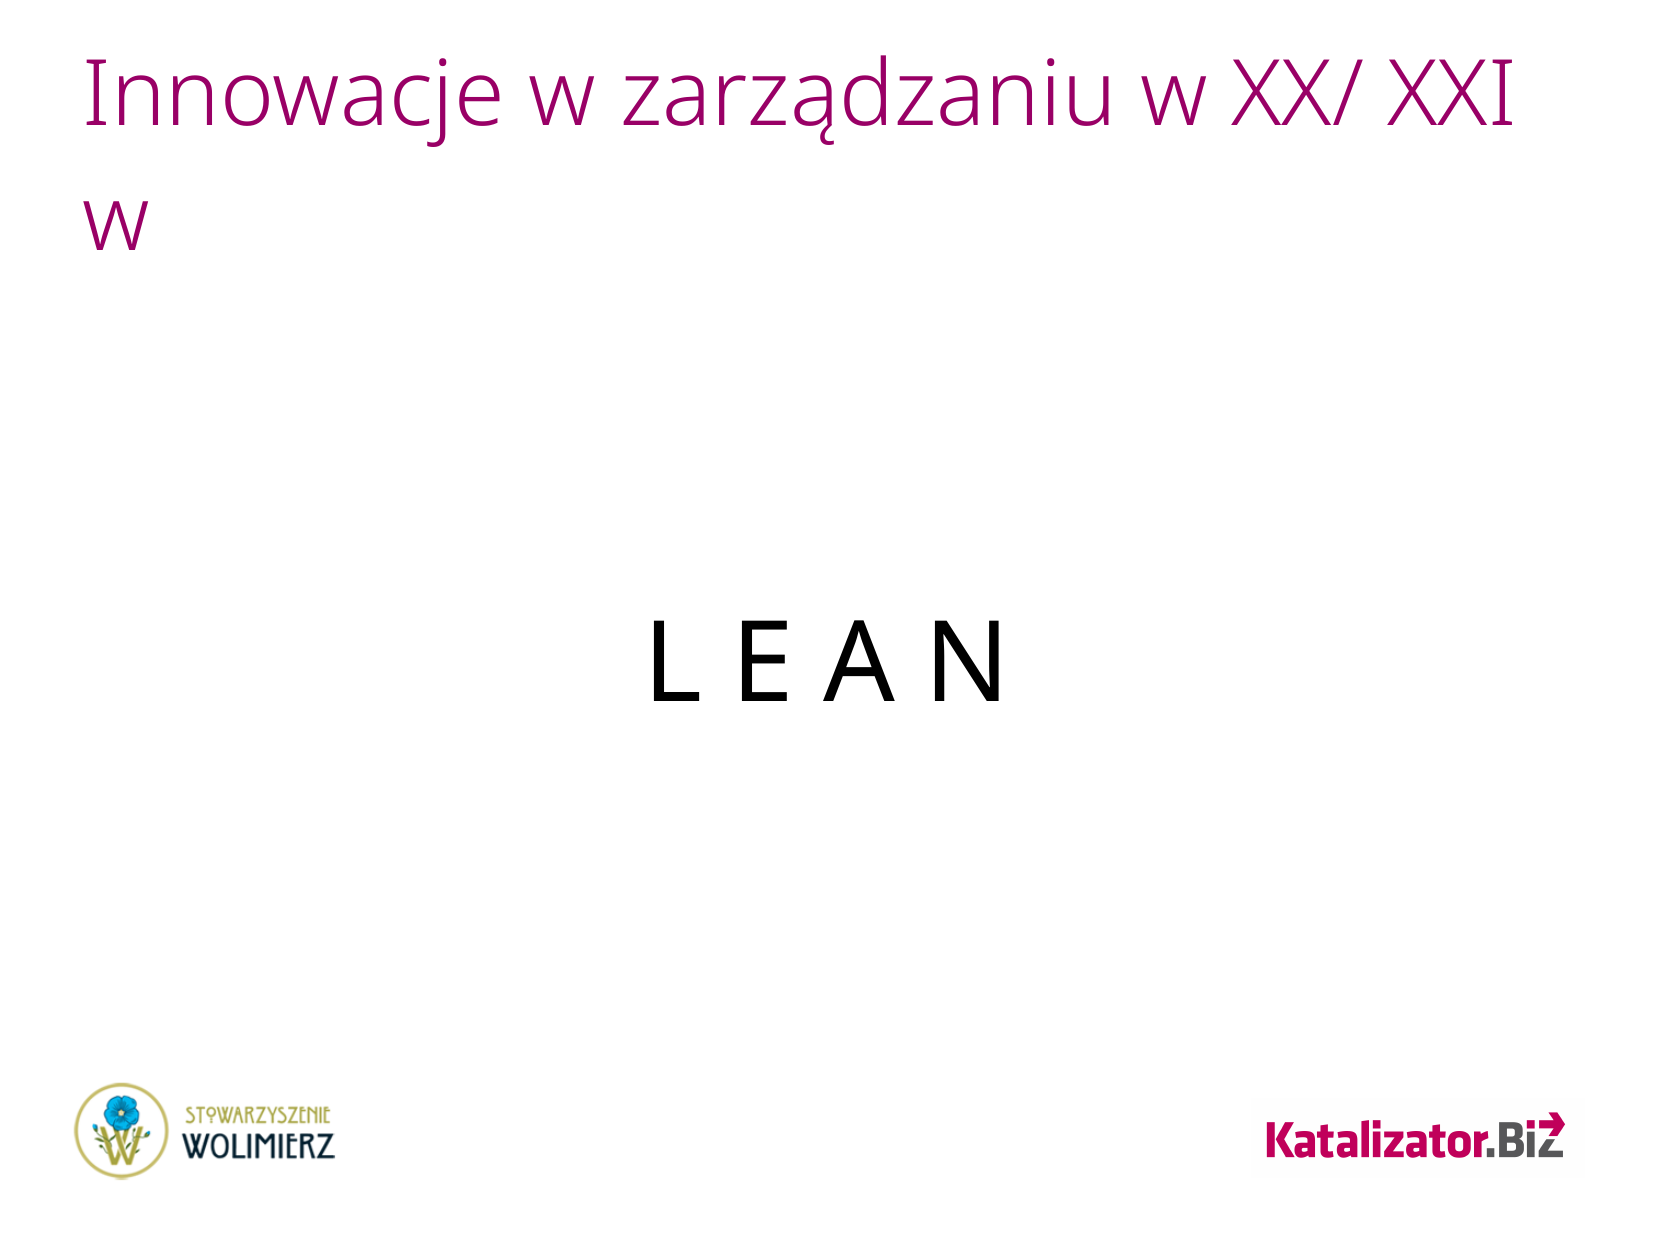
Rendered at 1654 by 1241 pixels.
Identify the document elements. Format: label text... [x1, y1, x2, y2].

title Innowacje w zarządzaniu w XX/ XXI w [82, 49, 1571, 257]
picture [68, 1066, 343, 1198]
picture [1251, 1098, 1585, 1178]
text_box L E A N [82, 578, 1571, 738]
